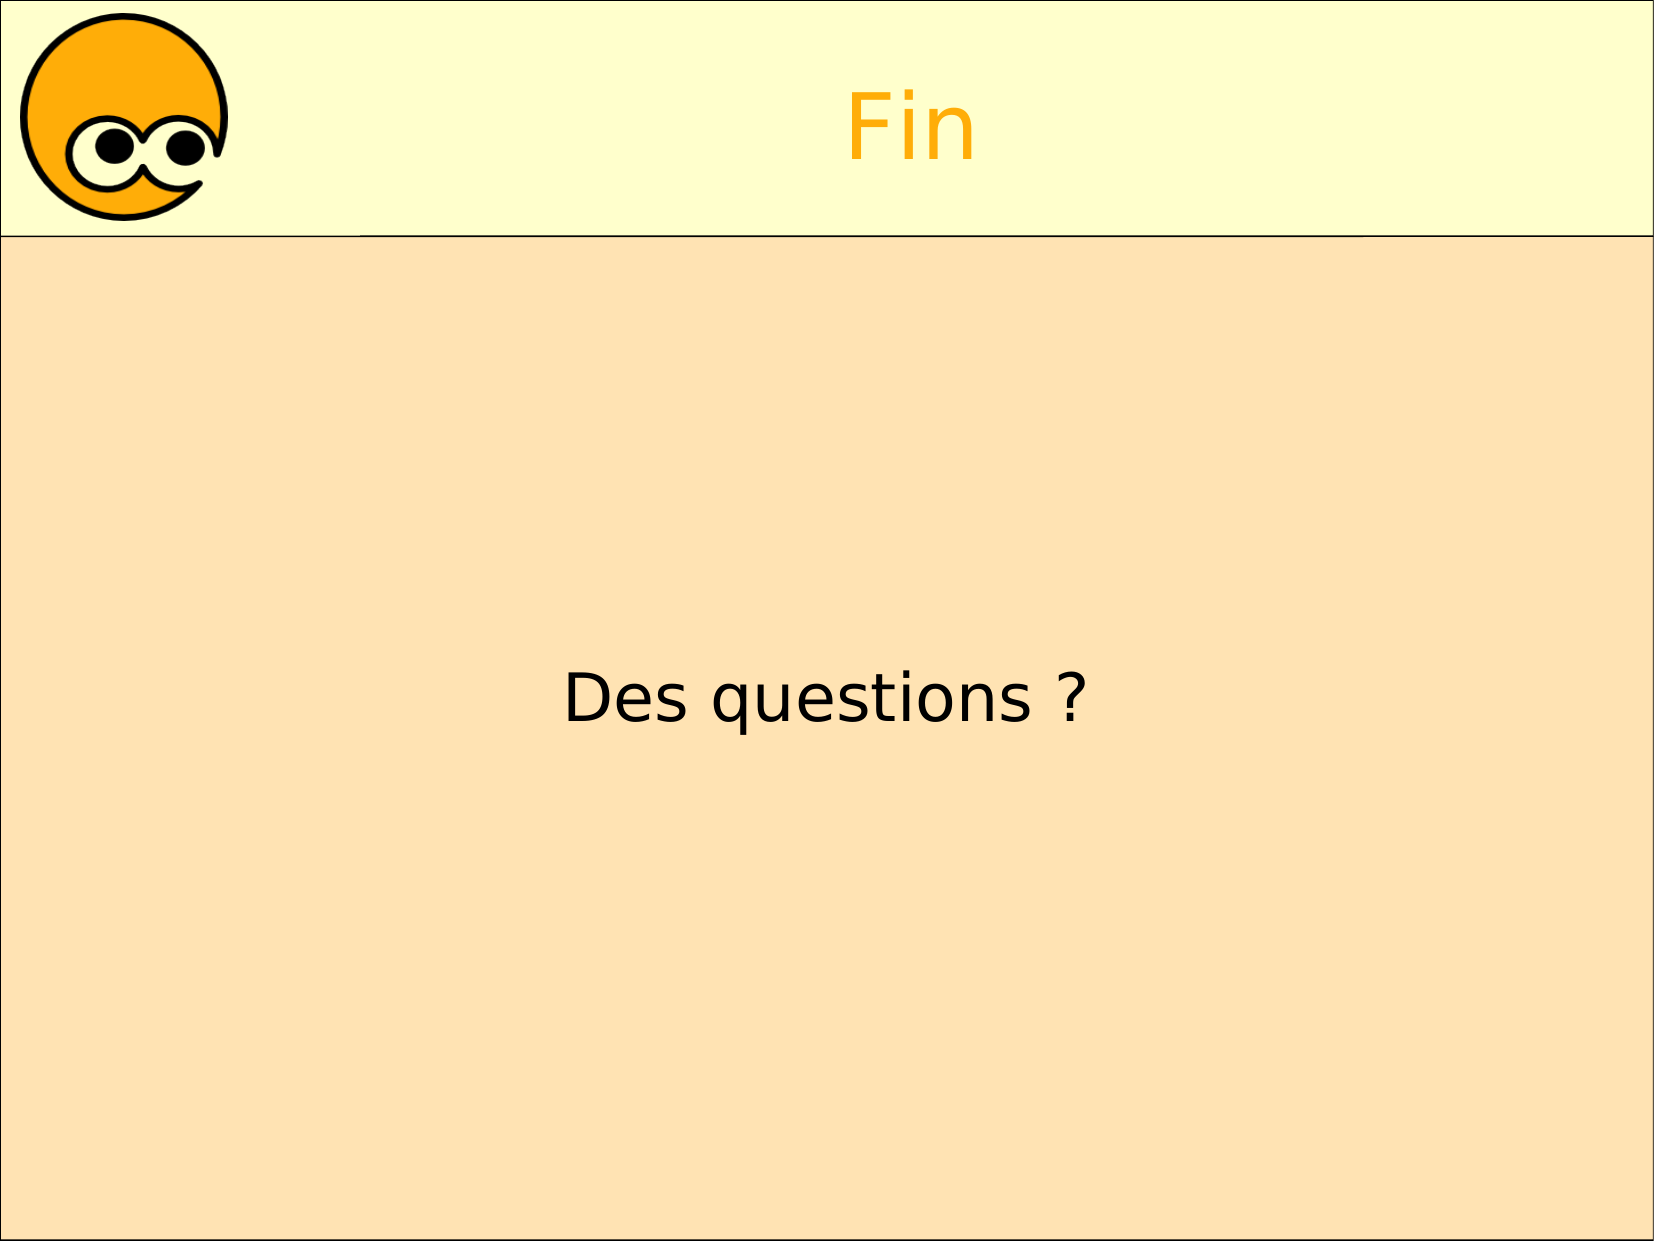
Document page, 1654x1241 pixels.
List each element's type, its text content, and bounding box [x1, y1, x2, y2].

title Fin [252, 28, 1571, 228]
subtitle Des questions ? [82, 297, 1571, 1102]
picture [20, 13, 228, 221]
